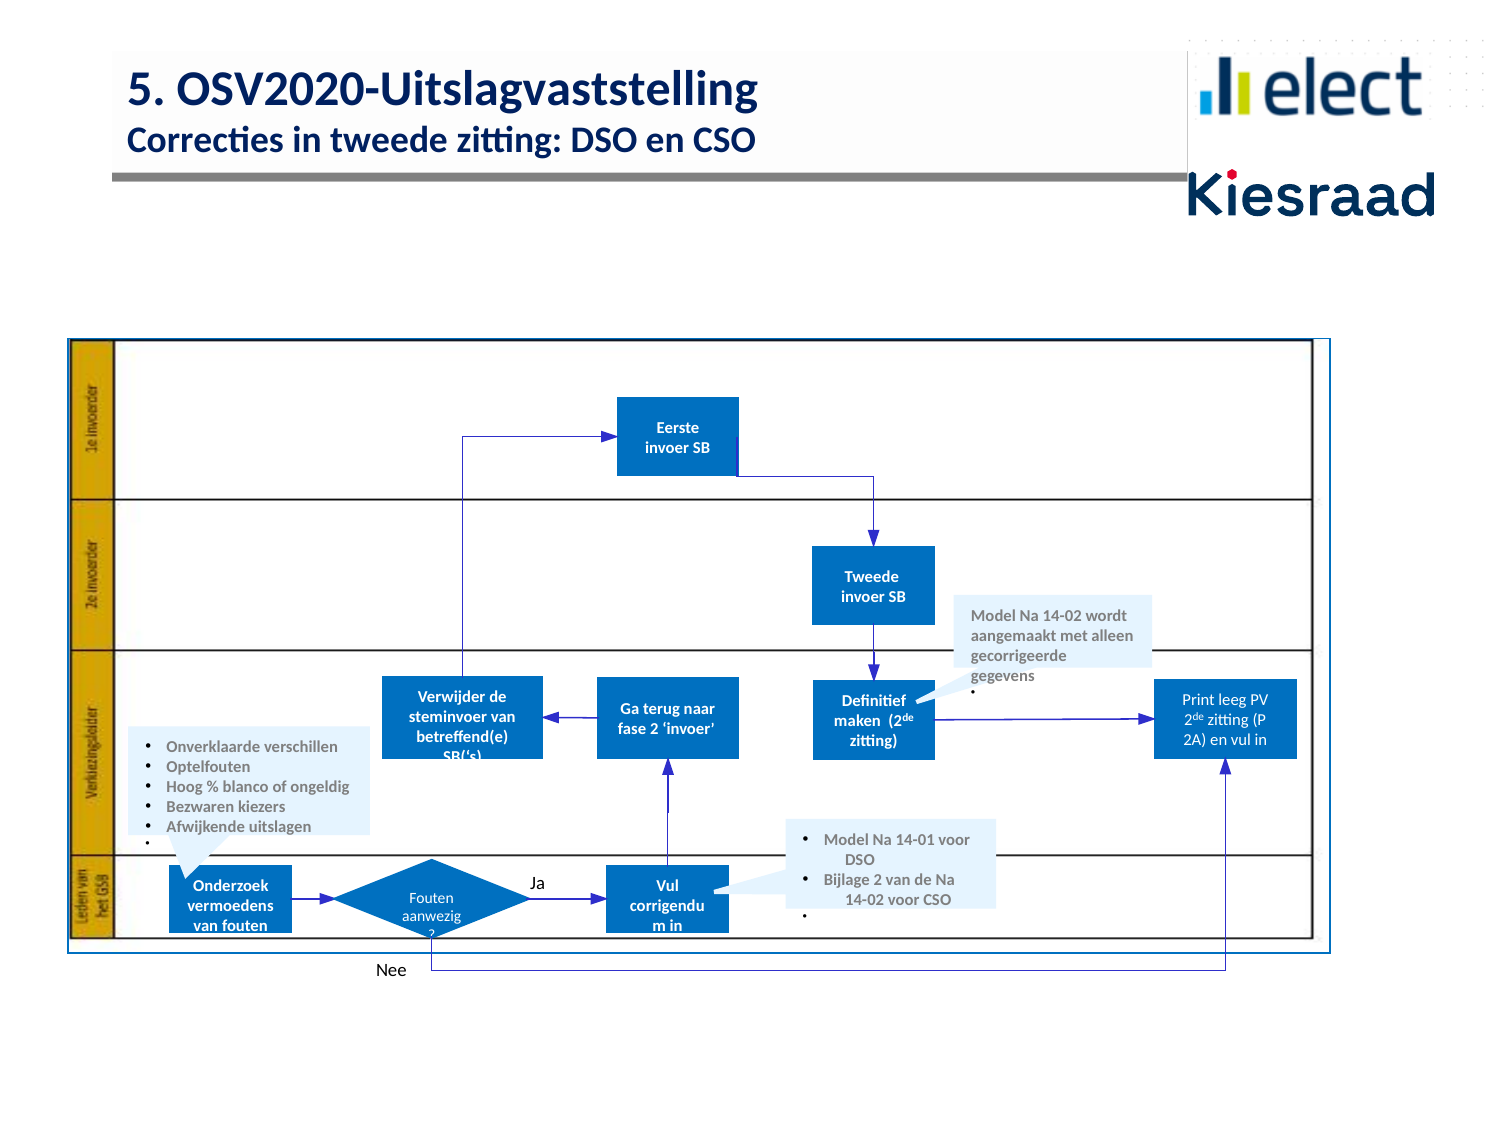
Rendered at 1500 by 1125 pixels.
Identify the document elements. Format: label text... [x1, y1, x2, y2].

text_box Onverklaarde verschillen Optelfouten Hoog % blanco of ongeldig Bezwaren kiezers Afwijkende uitslagen [130, 728, 368, 876]
text_box Fouten aanwezig? [337, 861, 521, 937]
picture [68, 339, 1330, 953]
text_box Ga terug naar fase 2 ‘invoer’ [599, 679, 737, 757]
text_box Nee [361, 950, 432, 989]
text_box Print leeg PV 2de zitting (P 2A) en vul in [1156, 681, 1295, 757]
picture [432, 437, 1225, 953]
text_box Model Na 14-02 wordt aangemaakt met alleen gecorrigeerde gegevens [916, 596, 1150, 703]
text_box 5. OSV2020-Uitslagvaststelling Correcties in tweede zitting: DSO en CSO [112, 42, 1188, 173]
text_box Vul corrigendum in [608, 867, 727, 931]
text_box Eerste invoer SB [619, 399, 737, 474]
picture [1155, 136, 1469, 249]
text_box Model Na 14-01 voor DSO Bijlage 2 van de Na 14-02 voor CSO [714, 821, 995, 907]
text_box Onderzoek vermoedens van fouten [172, 867, 290, 931]
text_box Definitief maken (2de zitting) [815, 682, 933, 758]
text_box Tweede invoer SB [814, 548, 933, 623]
text_box Verwijder de steminvoer van betreffend(e) SB(‘s) [384, 678, 541, 757]
text_box Ja [515, 862, 561, 901]
